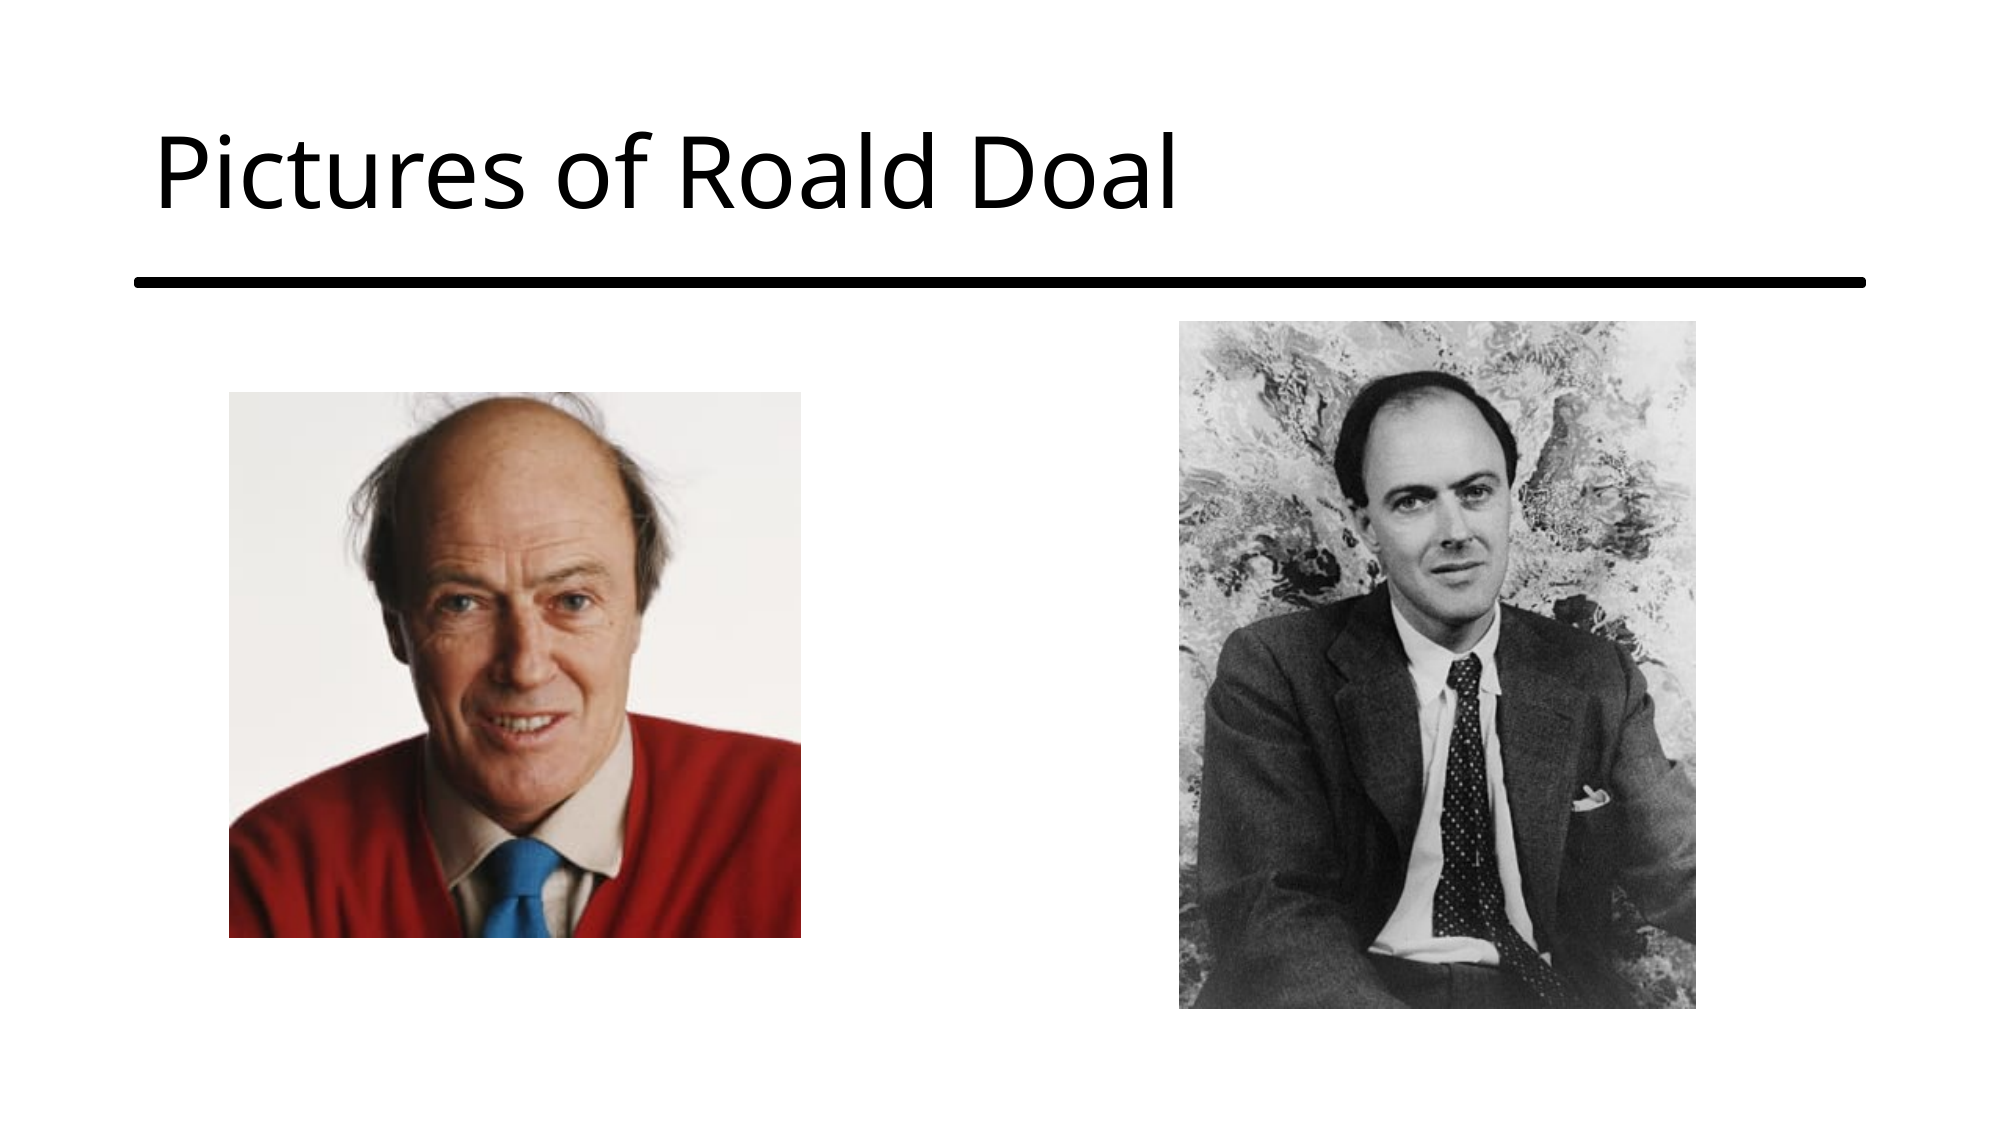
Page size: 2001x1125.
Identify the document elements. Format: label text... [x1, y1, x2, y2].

picture [1179, 321, 1696, 1010]
title Pictures of Roald Doal [137, 59, 1863, 278]
picture [229, 392, 801, 938]
